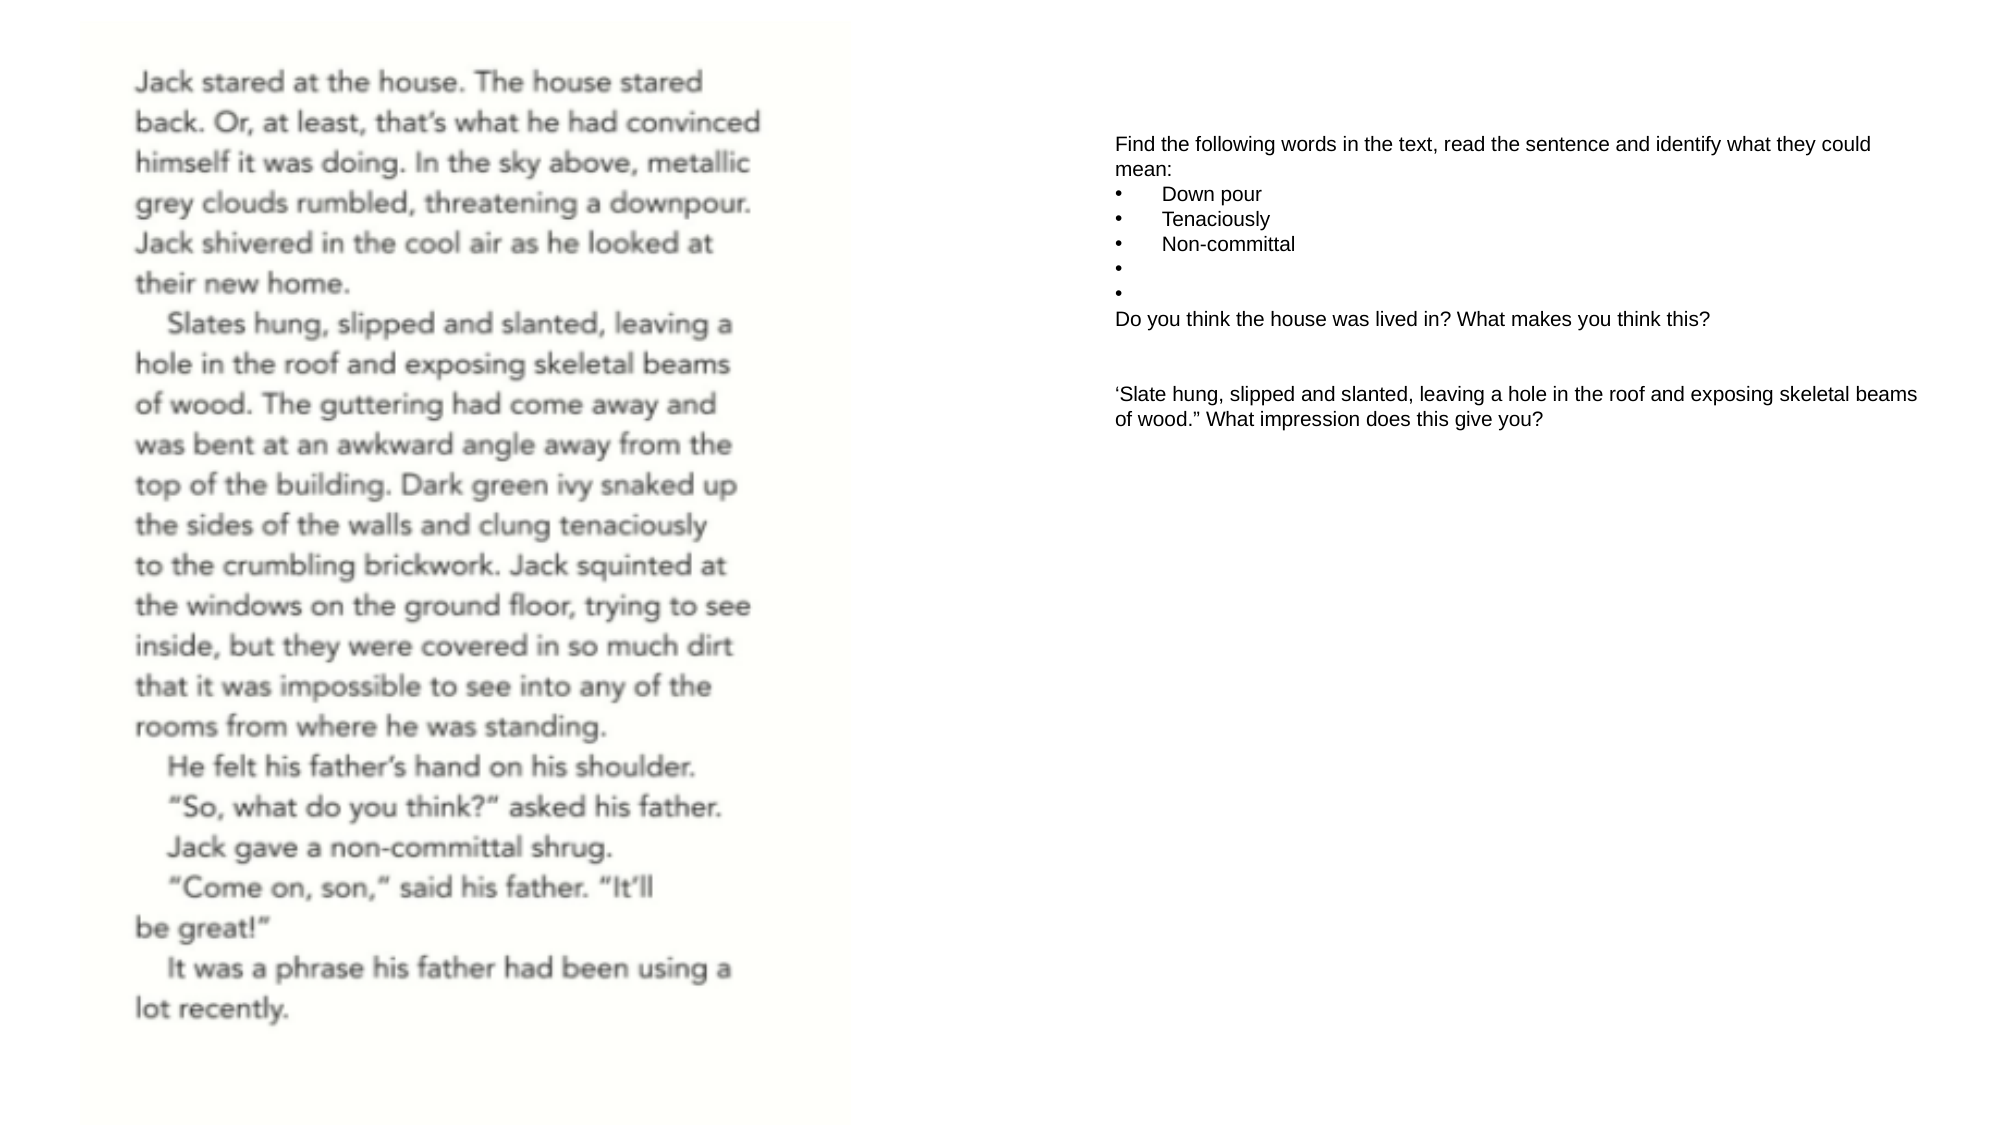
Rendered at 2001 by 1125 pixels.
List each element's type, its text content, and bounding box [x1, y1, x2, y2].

text_box Find the following words in the text, read the sentence and identify what they could mean: Down pour Tenaciously Non-committal Do you think the house was lived in? What makes you think this? ‘Slate hung, slipped and slanted, leaving a hole in the roof and exposing skeletal beams of wood.” What impression does this give you? [1100, 123, 1937, 442]
picture [80, 21, 851, 1125]
